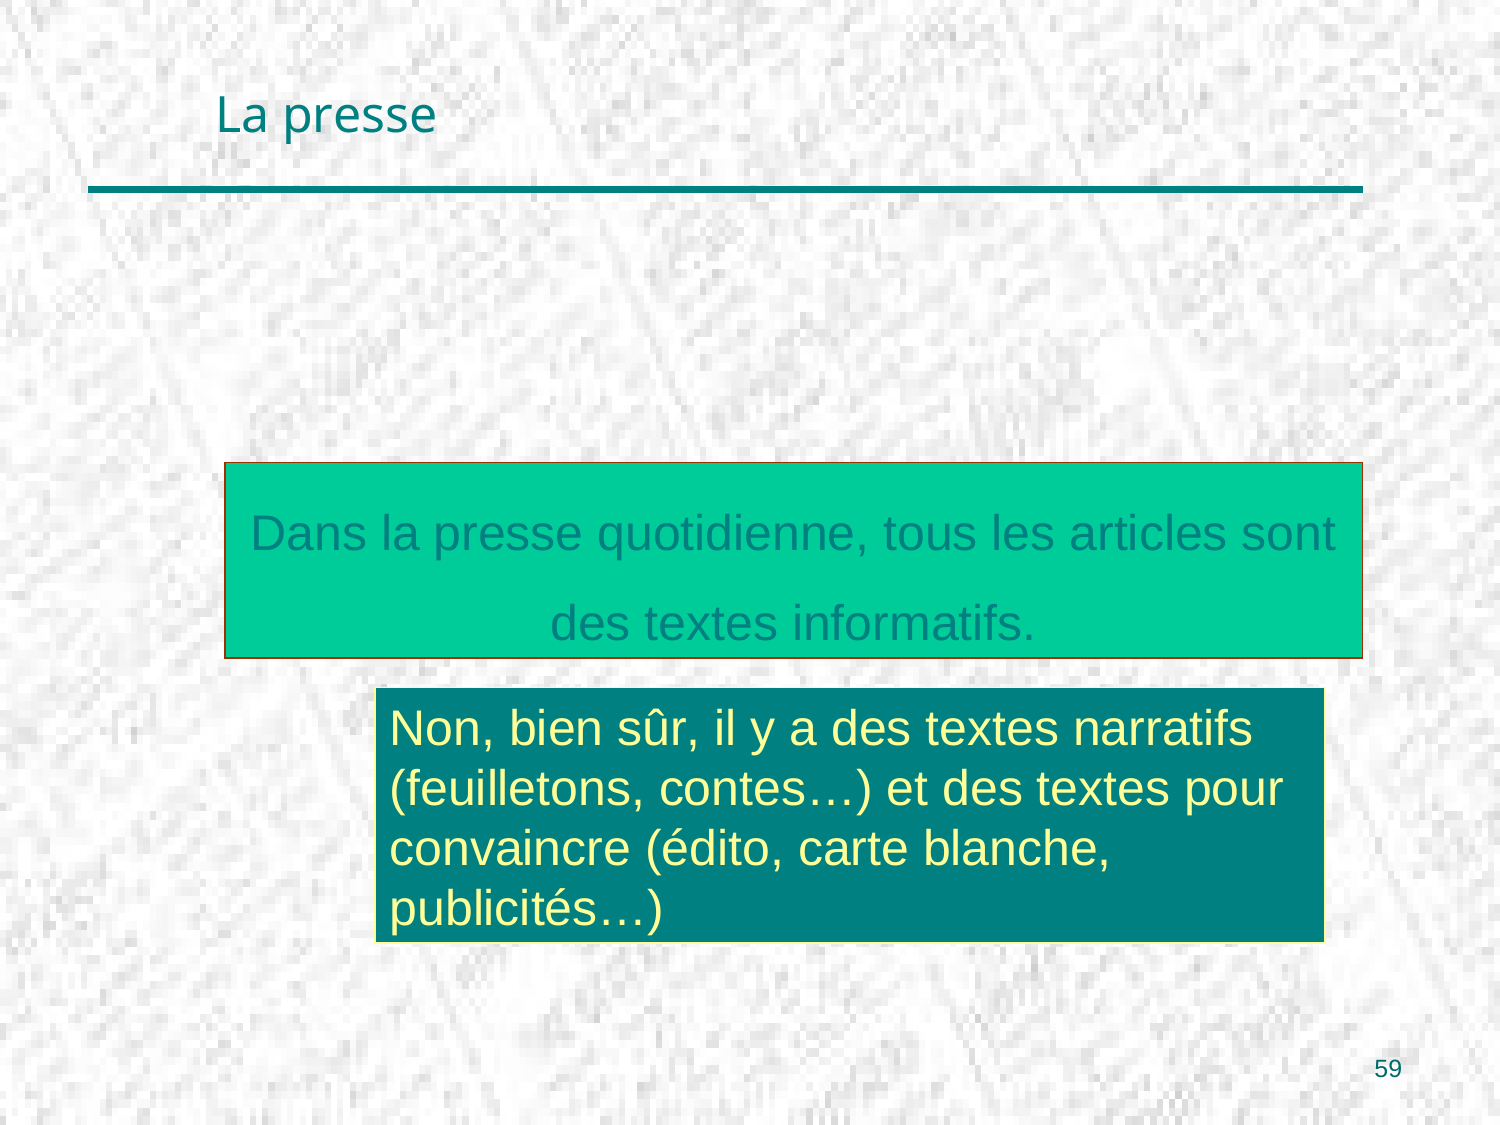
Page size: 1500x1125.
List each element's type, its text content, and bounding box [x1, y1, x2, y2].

picture [0, 0, 1500, 1125]
text_box Non, bien sûr, il y a des textes narratifs (feuilletons, contes…) et des textes pour convaincre (édito, carte blanche, publicités…) [374, 687, 1326, 943]
text_box Dans la presse quotidienne, tous les articles sont des textes informatifs. [225, 462, 1363, 658]
text_box La presse [200, 74, 454, 151]
